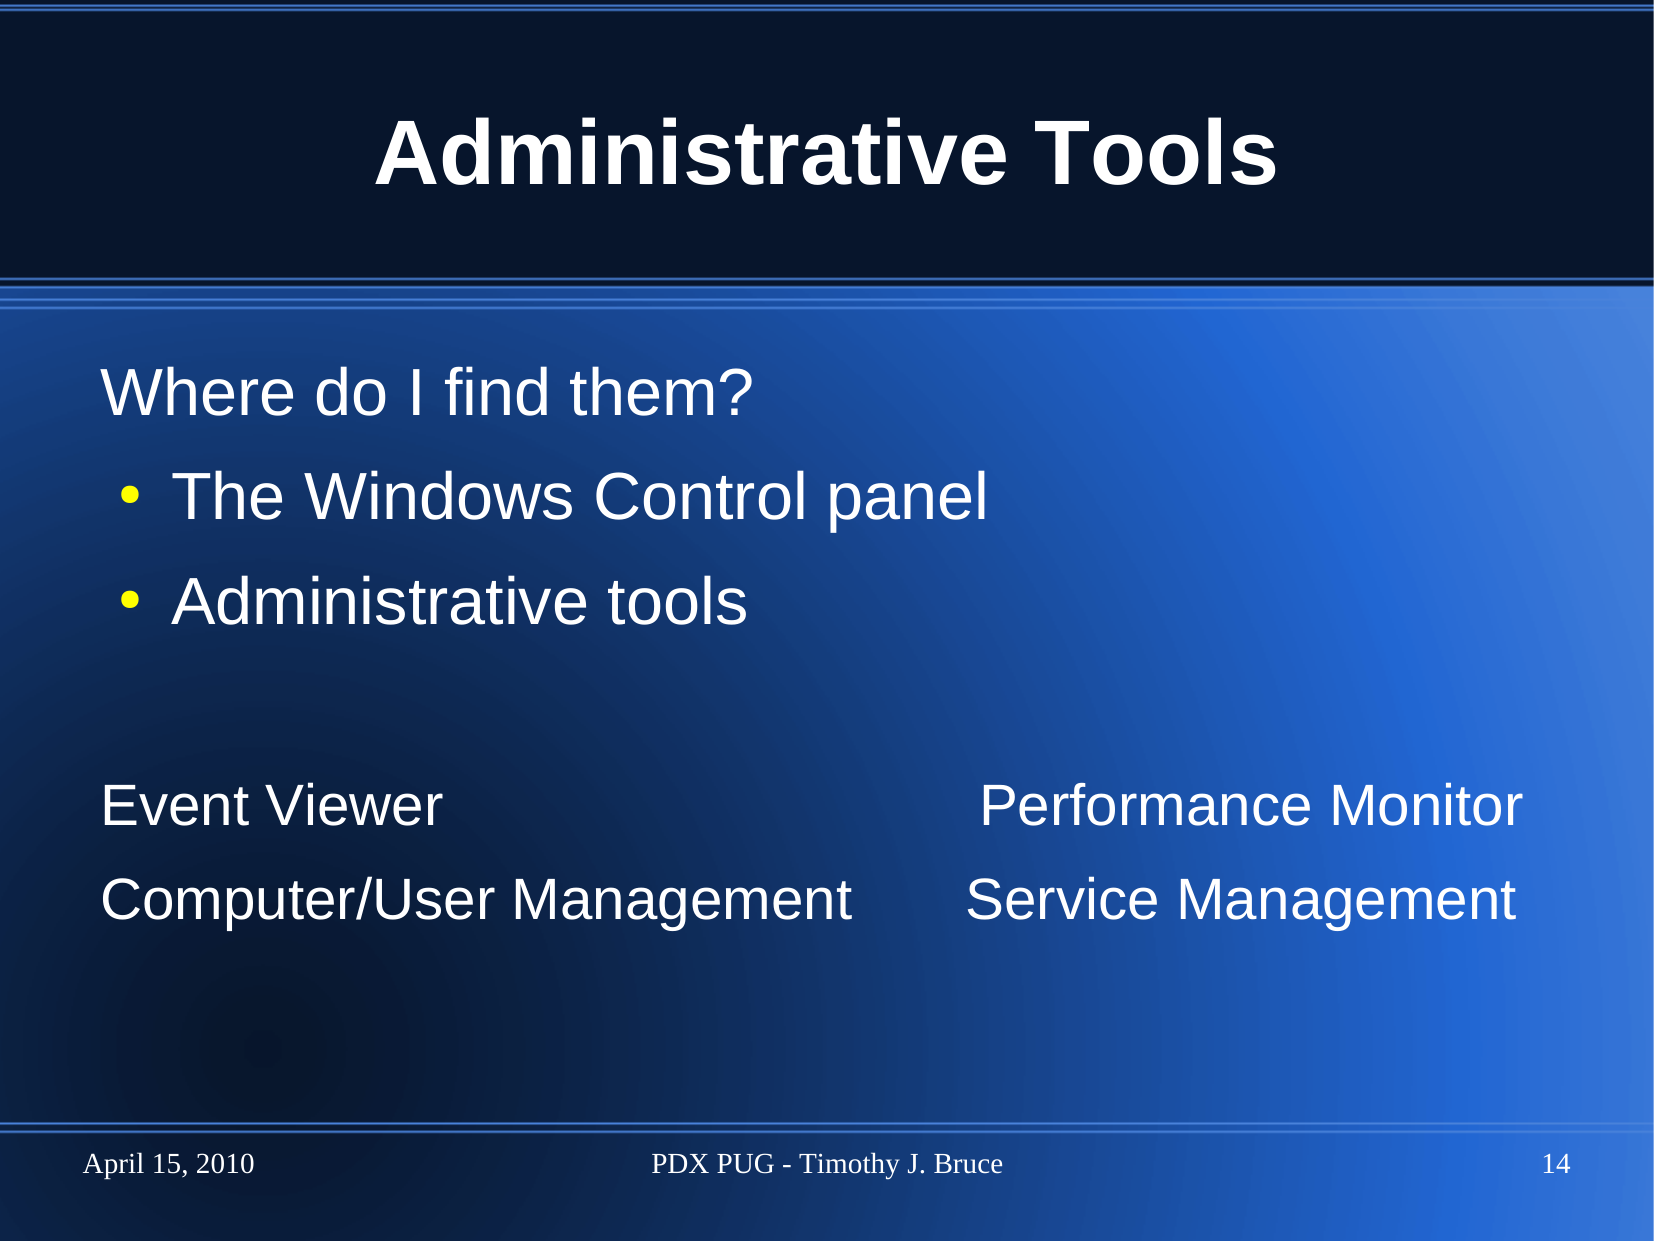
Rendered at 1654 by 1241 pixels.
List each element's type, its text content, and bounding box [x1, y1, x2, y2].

picture [0, 0, 1654, 1241]
title Administrative Tools [82, 56, 1571, 250]
list Where do I find them? The Windows Control panel Administrative tools Event Viewer Performance Monitor Computer/User Management Service Management [82, 355, 1571, 1159]
